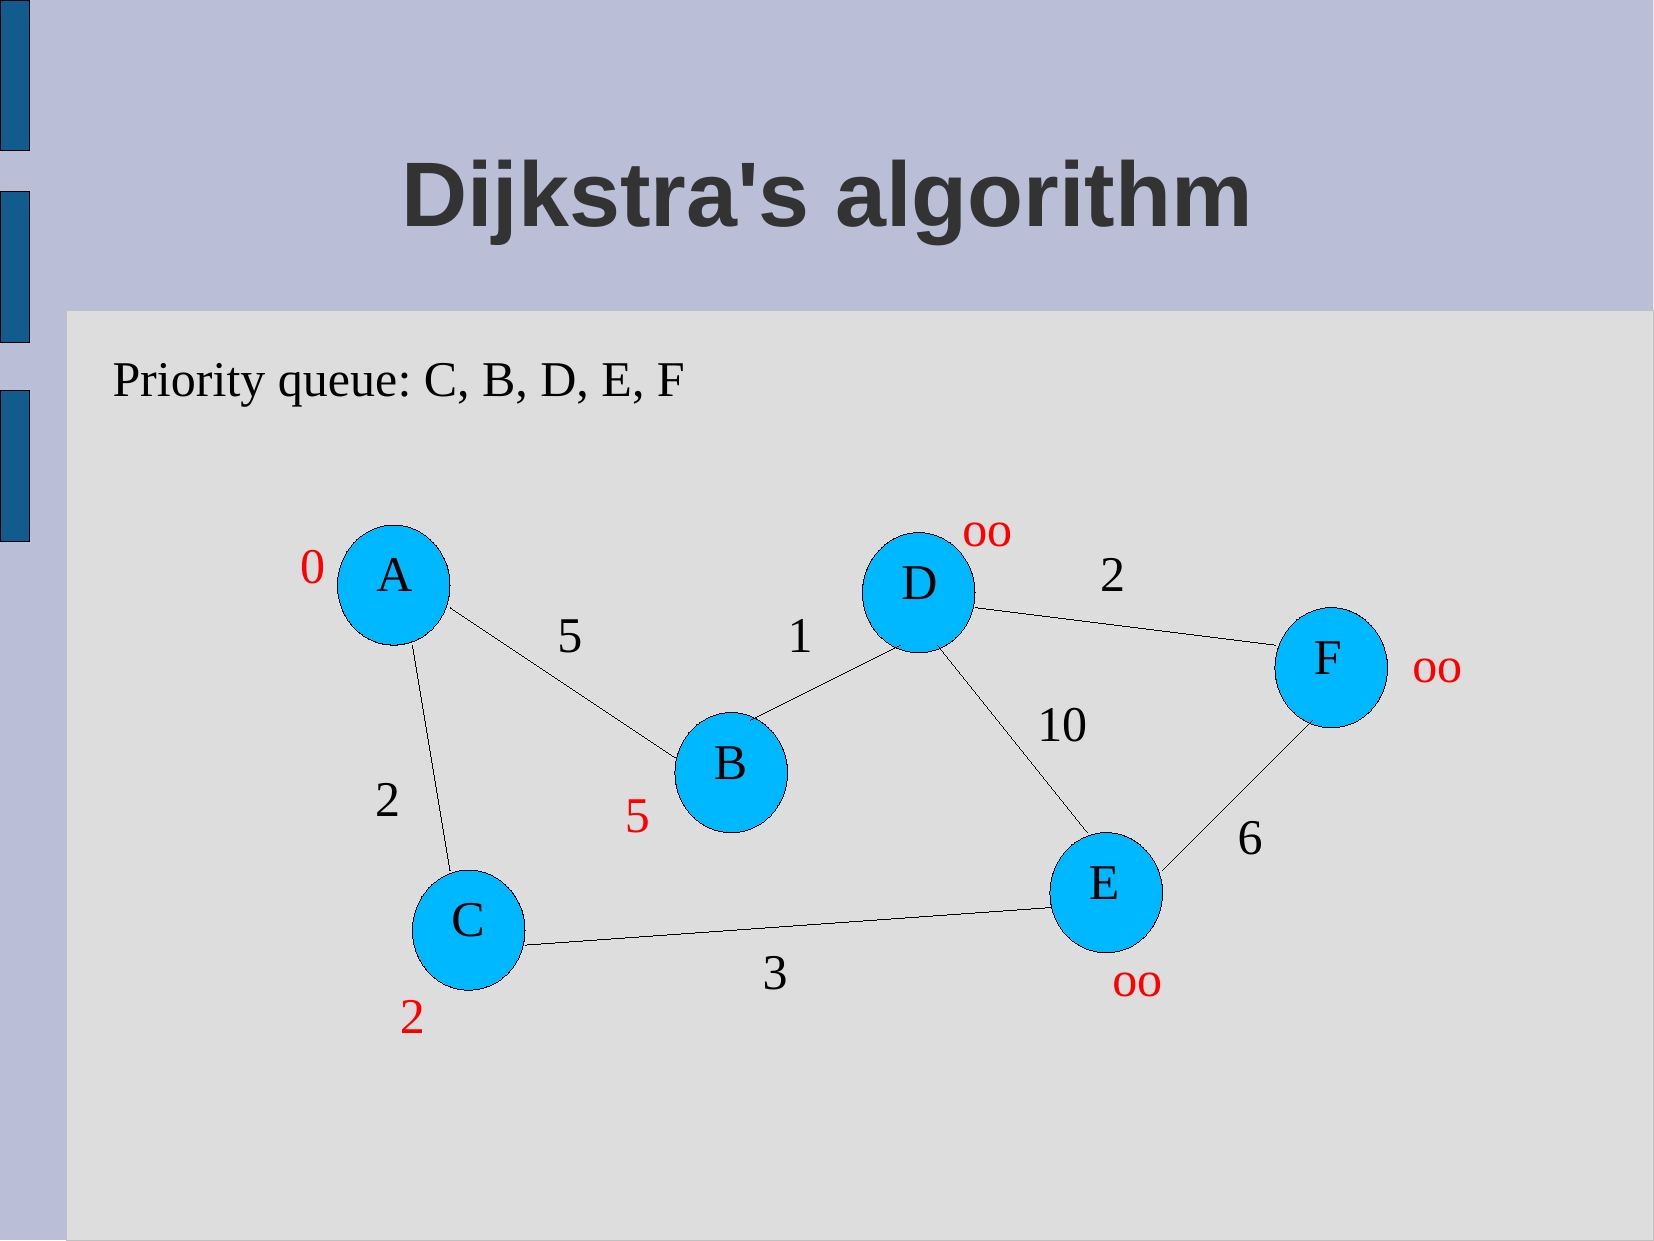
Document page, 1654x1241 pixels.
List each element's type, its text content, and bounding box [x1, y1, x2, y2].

text_box 5 [624, 787, 650, 843]
text_box [337, 525, 451, 646]
text_box C [451, 892, 485, 948]
text_box [674, 712, 788, 833]
text_box 10 [1037, 697, 1088, 753]
text_box F [1313, 629, 1342, 685]
text_box Priority queue: C, B, D, E, F [112, 352, 686, 408]
text_box 0 [300, 539, 326, 595]
text_box A [376, 547, 413, 603]
text_box oo [1112, 952, 1163, 1008]
text_box B [713, 734, 748, 790]
text_box [1274, 607, 1388, 728]
text_box [412, 870, 526, 991]
text_box 5 [557, 607, 583, 663]
text_box 2 [399, 989, 451, 1102]
text_box oo [1412, 637, 1463, 693]
text_box 2 [375, 772, 401, 828]
text_box E [1088, 854, 1120, 910]
text_box oo [962, 502, 1013, 558]
text_box 1 [787, 607, 813, 663]
text_box 6 [1237, 809, 1263, 865]
text_box 2 [1099, 547, 1126, 603]
text_box 3 [762, 945, 788, 1001]
text_box [862, 532, 976, 653]
text_box D [901, 554, 938, 610]
title Dijkstra's algorithm [121, 91, 1534, 299]
text_box [1049, 832, 1163, 953]
